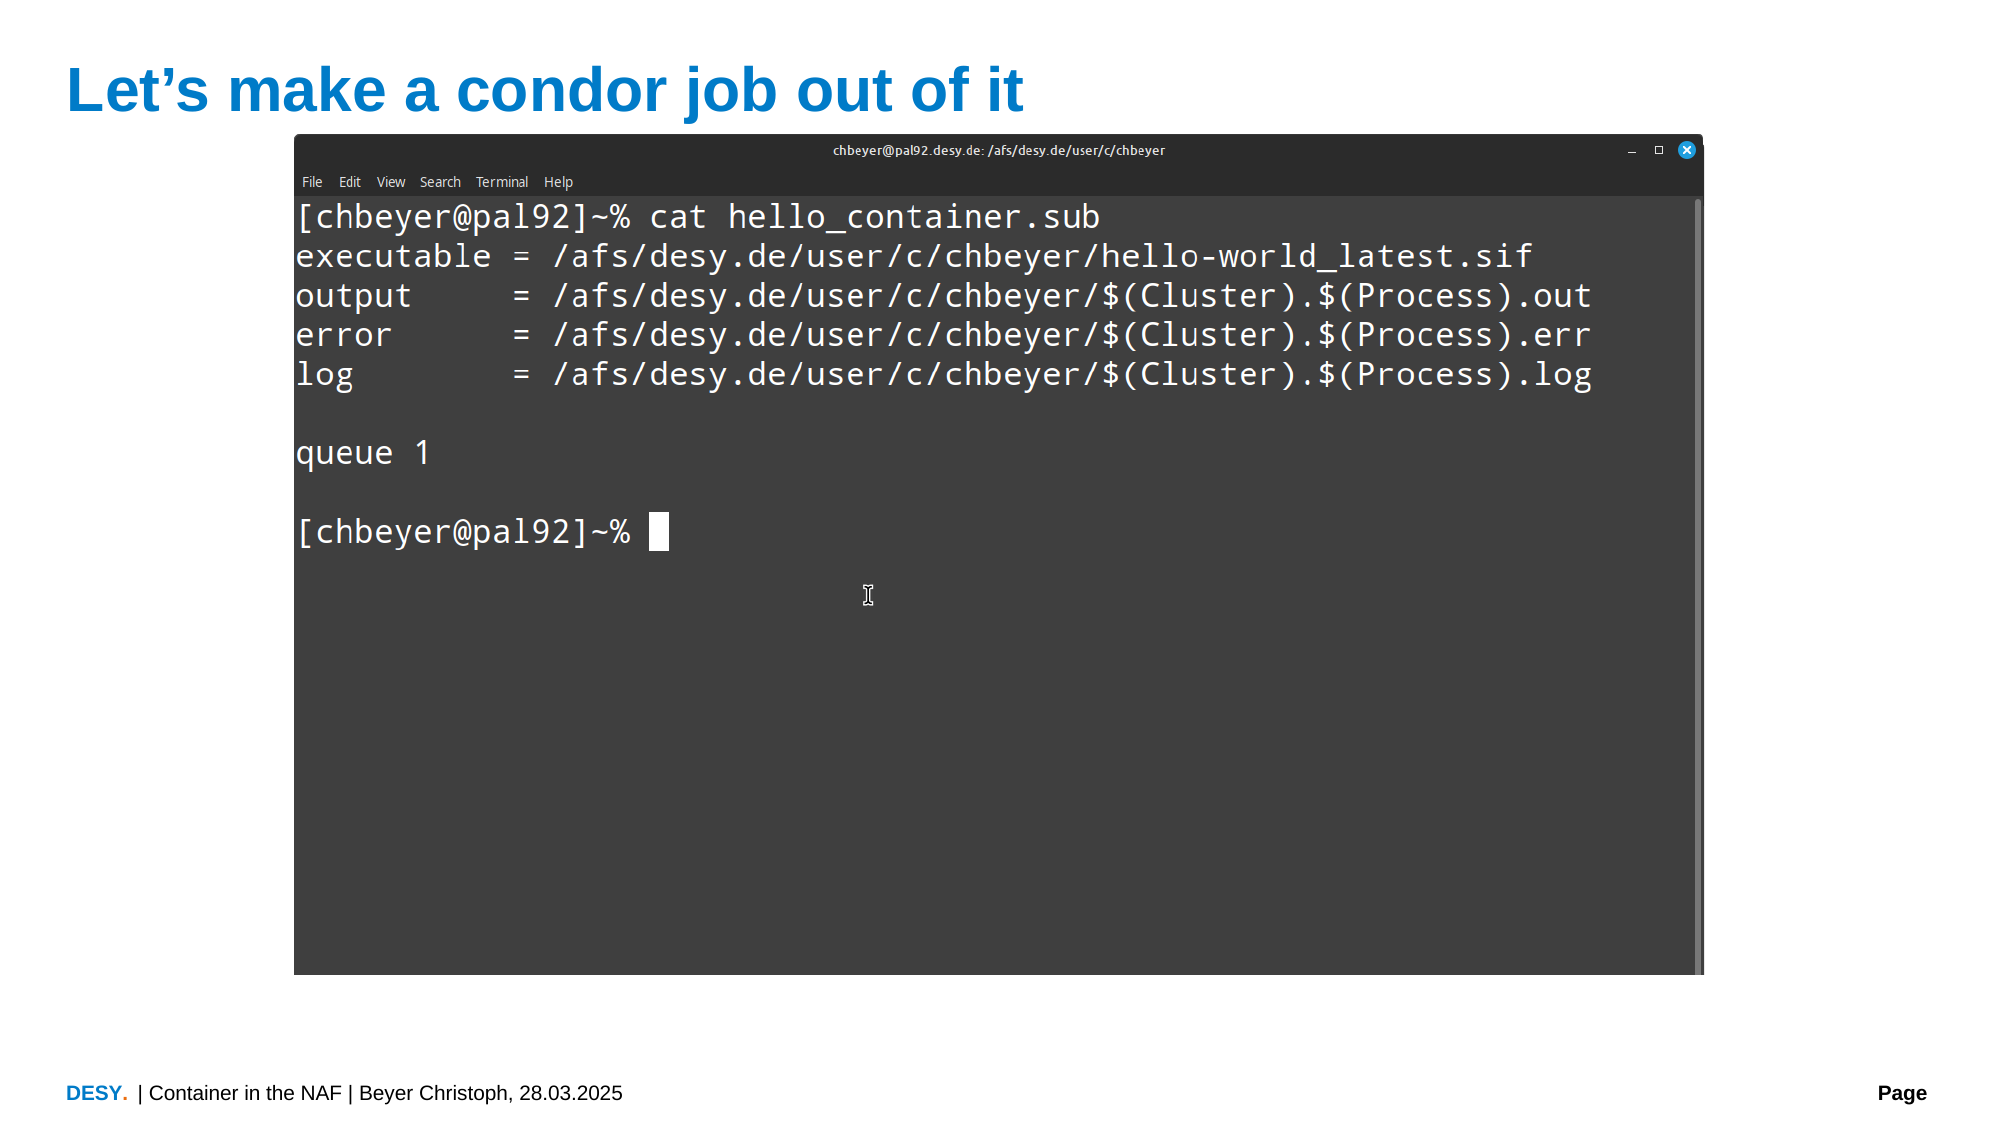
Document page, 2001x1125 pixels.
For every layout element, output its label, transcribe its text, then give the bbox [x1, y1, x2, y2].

title Let’s make a condor job out of it [66, 57, 1933, 132]
picture [294, 134, 1705, 975]
